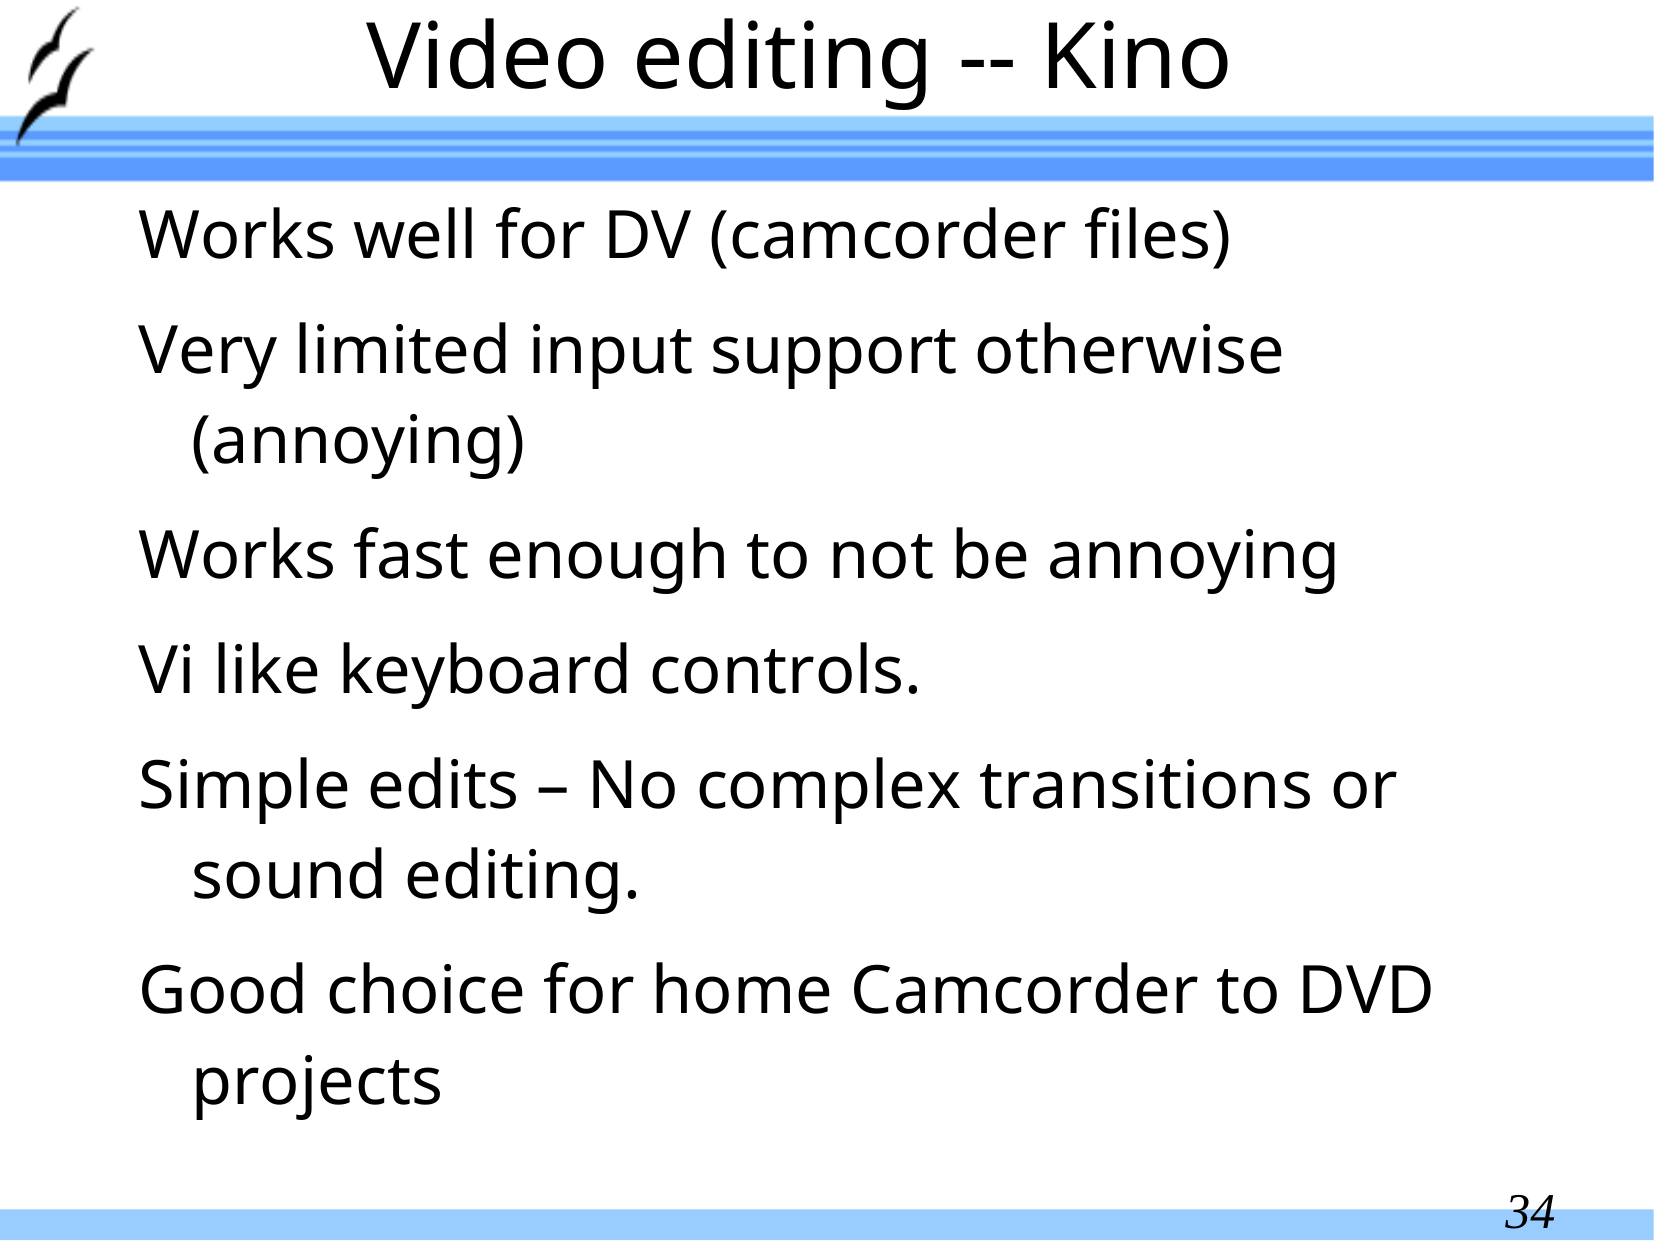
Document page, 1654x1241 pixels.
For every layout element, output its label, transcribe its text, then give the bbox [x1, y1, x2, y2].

list Works well for DV (camcorder files) Very limited input support otherwise (annoying) Works fast enough to not be annoying Vi like keyboard controls. Simple edits – No complex transitions or sound editing. Good choice for home Camcorder to DVD projects [120, 187, 1533, 1195]
picture [0, 0, 1654, 188]
title Video editing -- Kino [94, 0, 1507, 121]
